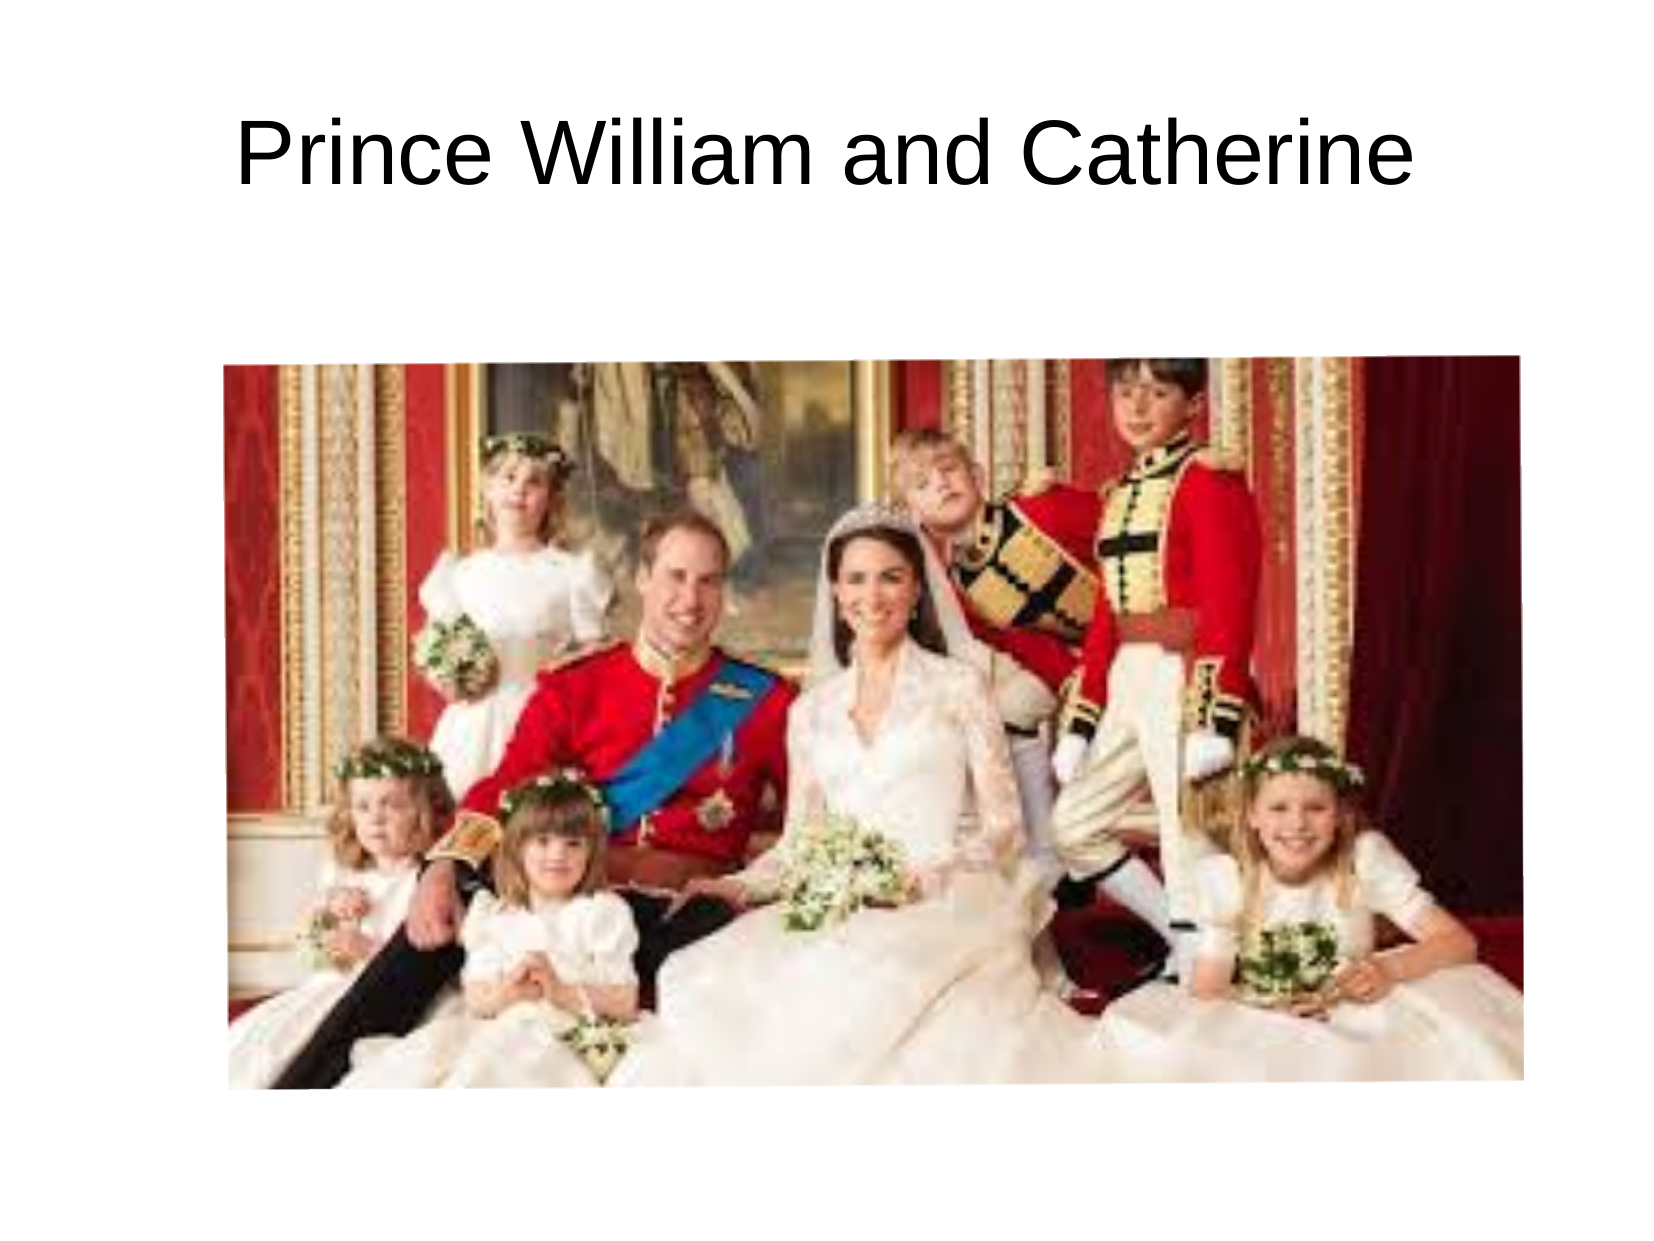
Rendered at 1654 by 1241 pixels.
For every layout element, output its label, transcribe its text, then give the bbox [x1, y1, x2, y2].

title Prince William and Catherine [82, 49, 1571, 257]
picture [222, 354, 1524, 1090]
